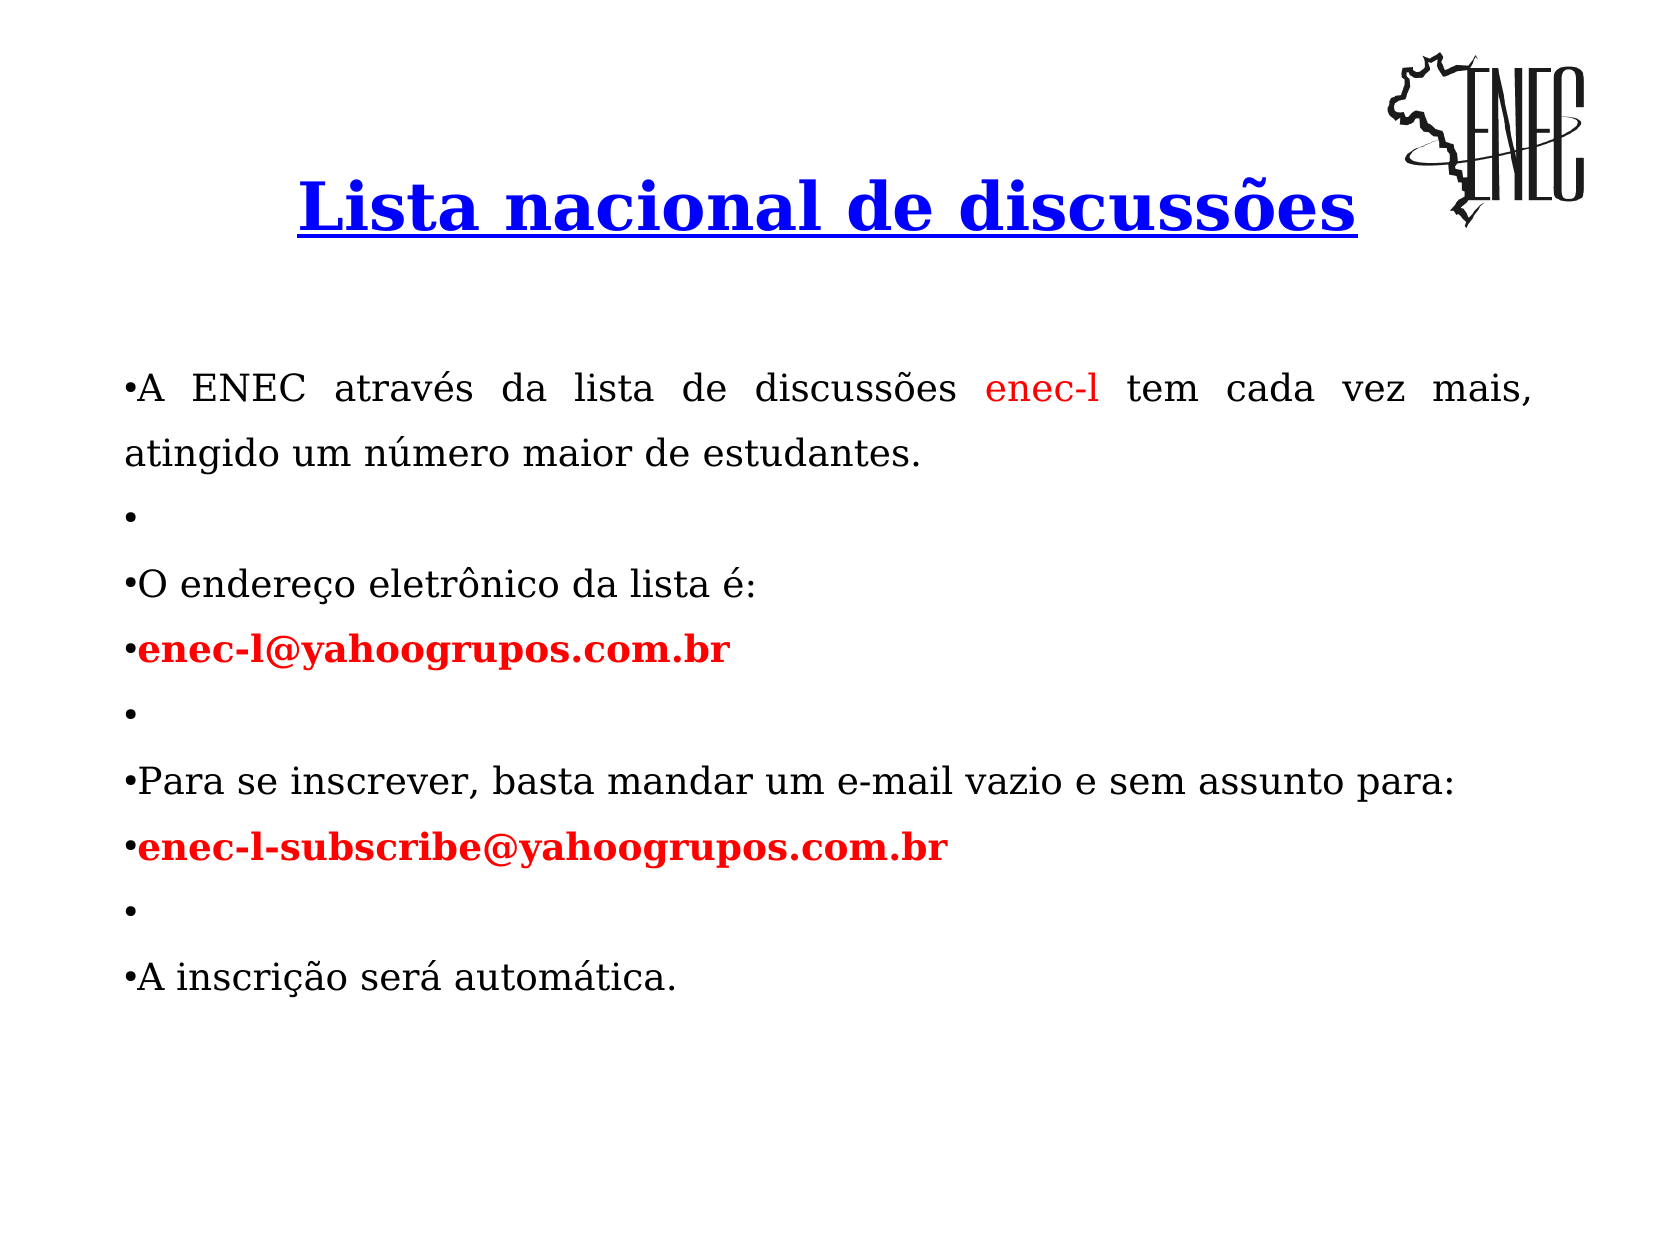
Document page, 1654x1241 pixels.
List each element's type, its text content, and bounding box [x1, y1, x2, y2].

list A ENEC através da lista de discussões enec-l tem cada vez mais, atingido um número maior de estudantes. O endereço eletrônico da lista é: enec-l@yahoogrupos.com.br Para se inscrever, basta mandar um e-mail vazio e sem assunto para: enec-l-subscribe@yahoogrupos.com.br A inscrição será automática. [124, 344, 1534, 1127]
picture [1382, 47, 1590, 249]
title Lista nacional de discussões [121, 102, 1534, 310]
